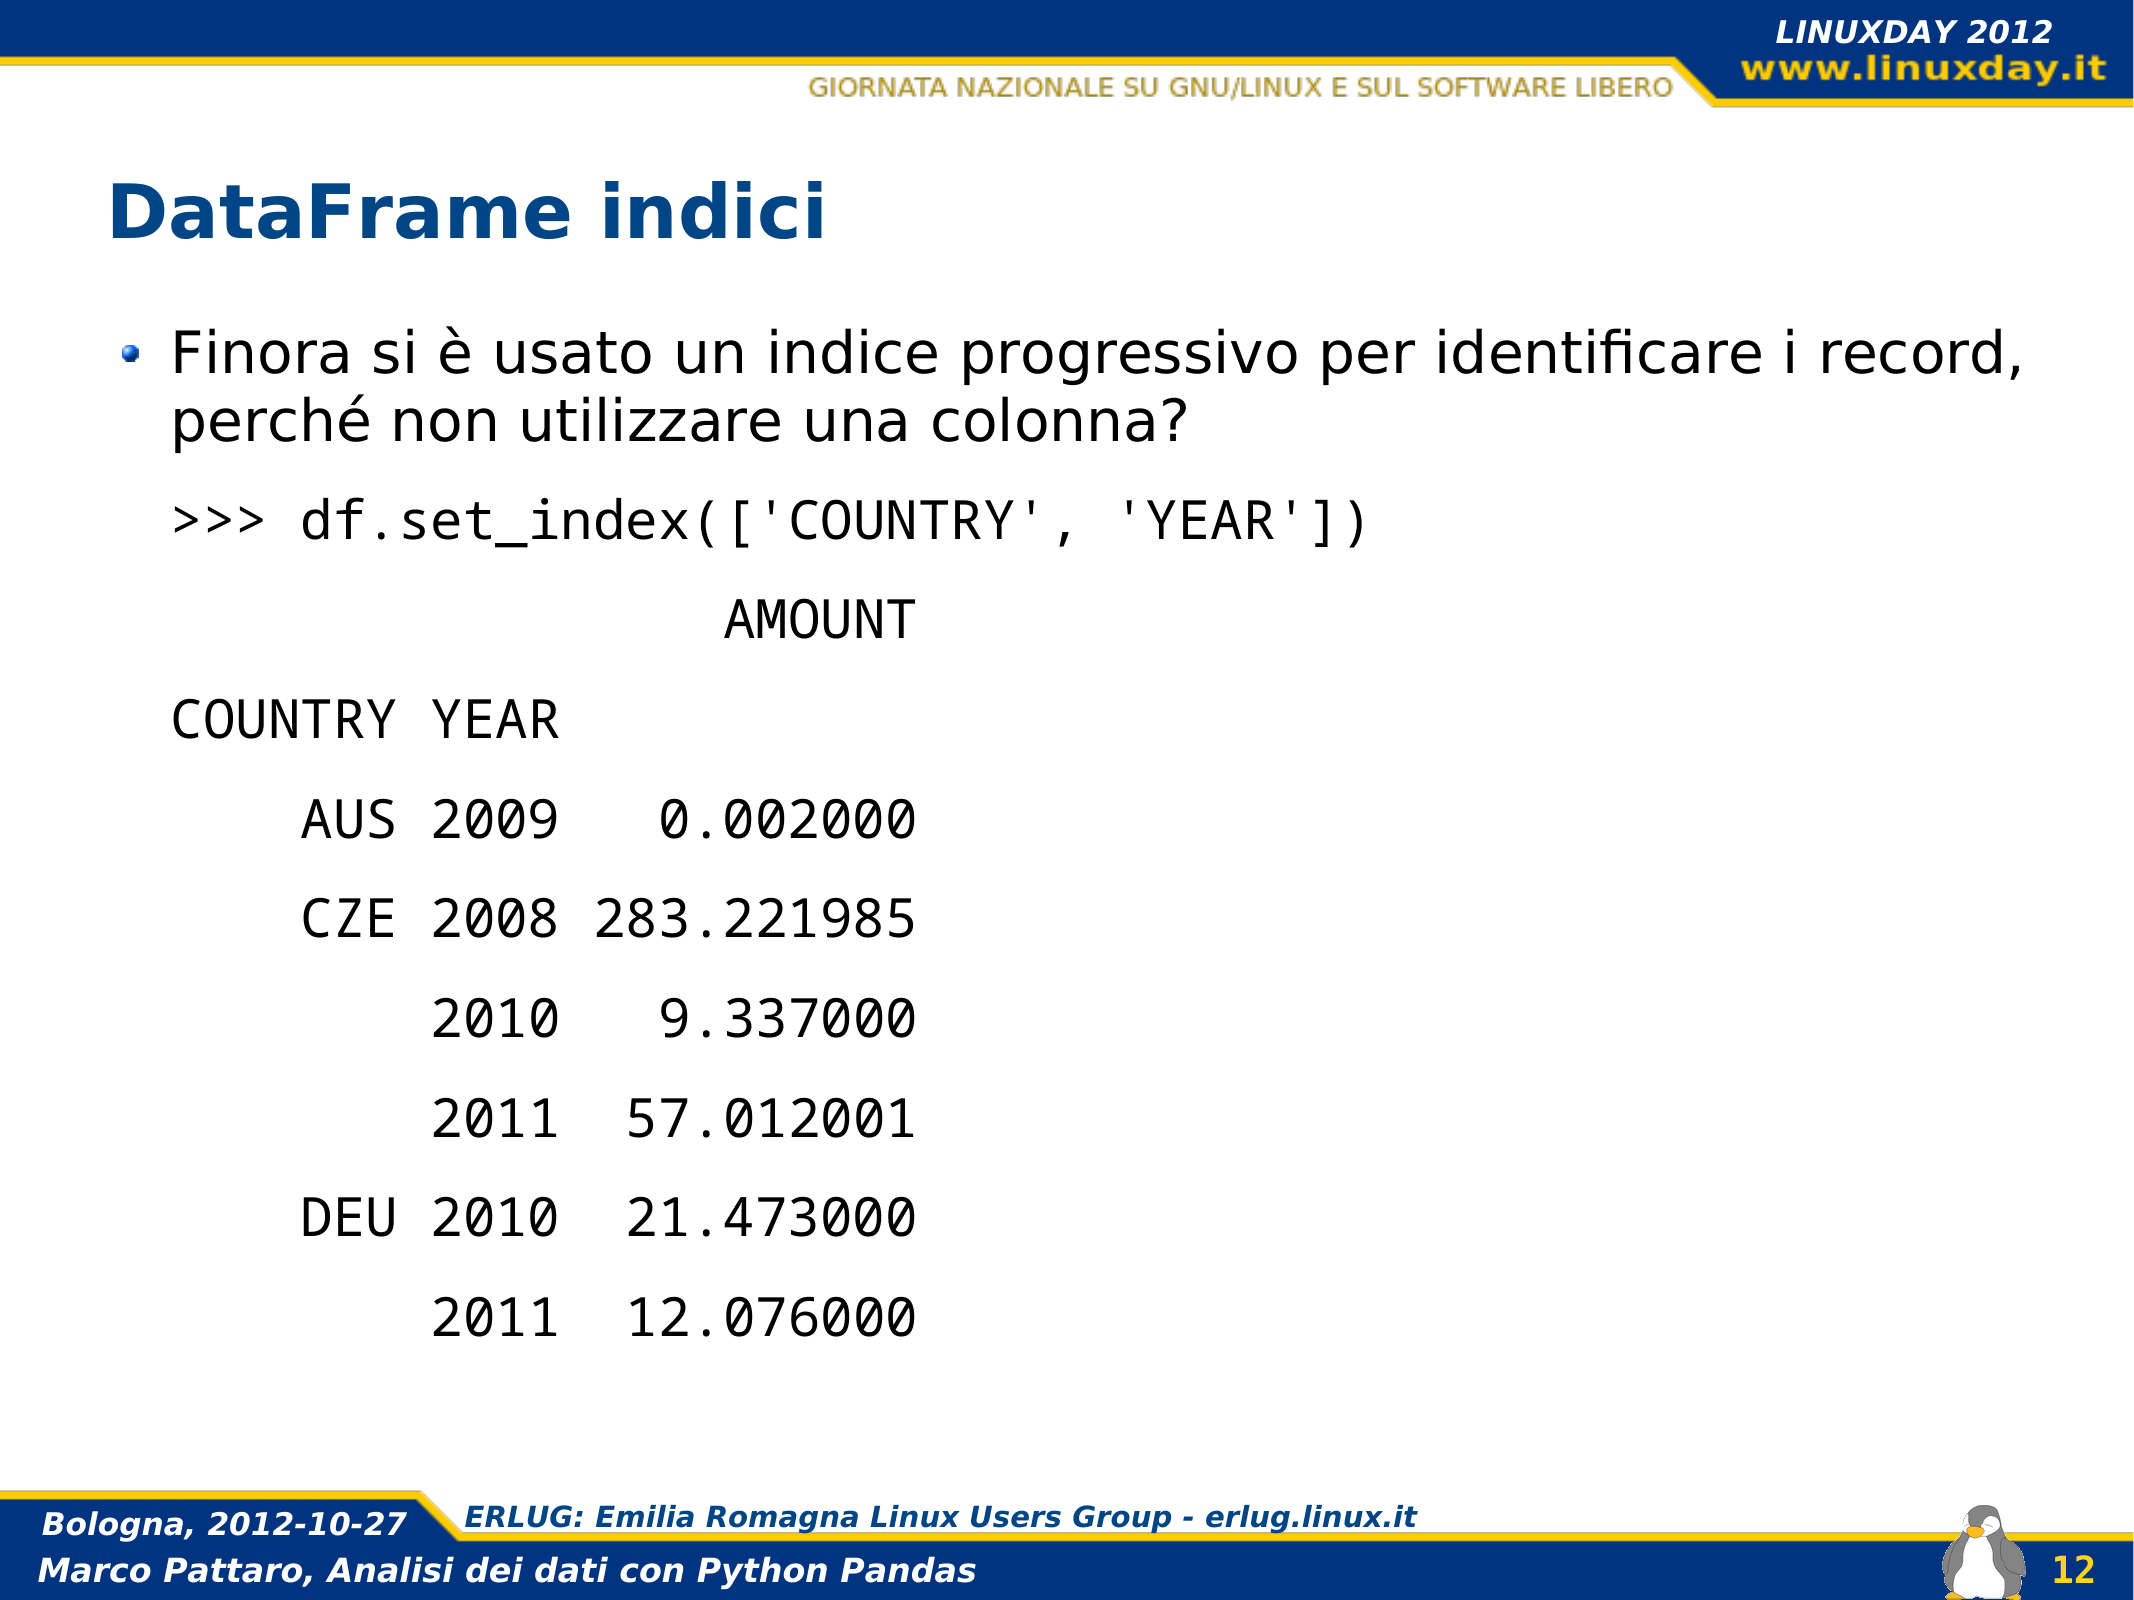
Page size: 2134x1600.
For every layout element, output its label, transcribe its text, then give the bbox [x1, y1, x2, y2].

picture [0, 0, 2134, 1600]
list Finora si è usato un indice progressivo per identificare i record, perché non utilizzare una colonna? >>> df.set_index(['COUNTRY', 'YEAR']) AMOUNT COUNTRY YEAR AUS 2009 0.002000 CZE 2008 283.221985 2010 9.337000 2011 57.012001 DEU 2010 21.473000 2011 12.076000 [106, 319, 2027, 1441]
title DataFrame indici [106, 159, 2080, 267]
